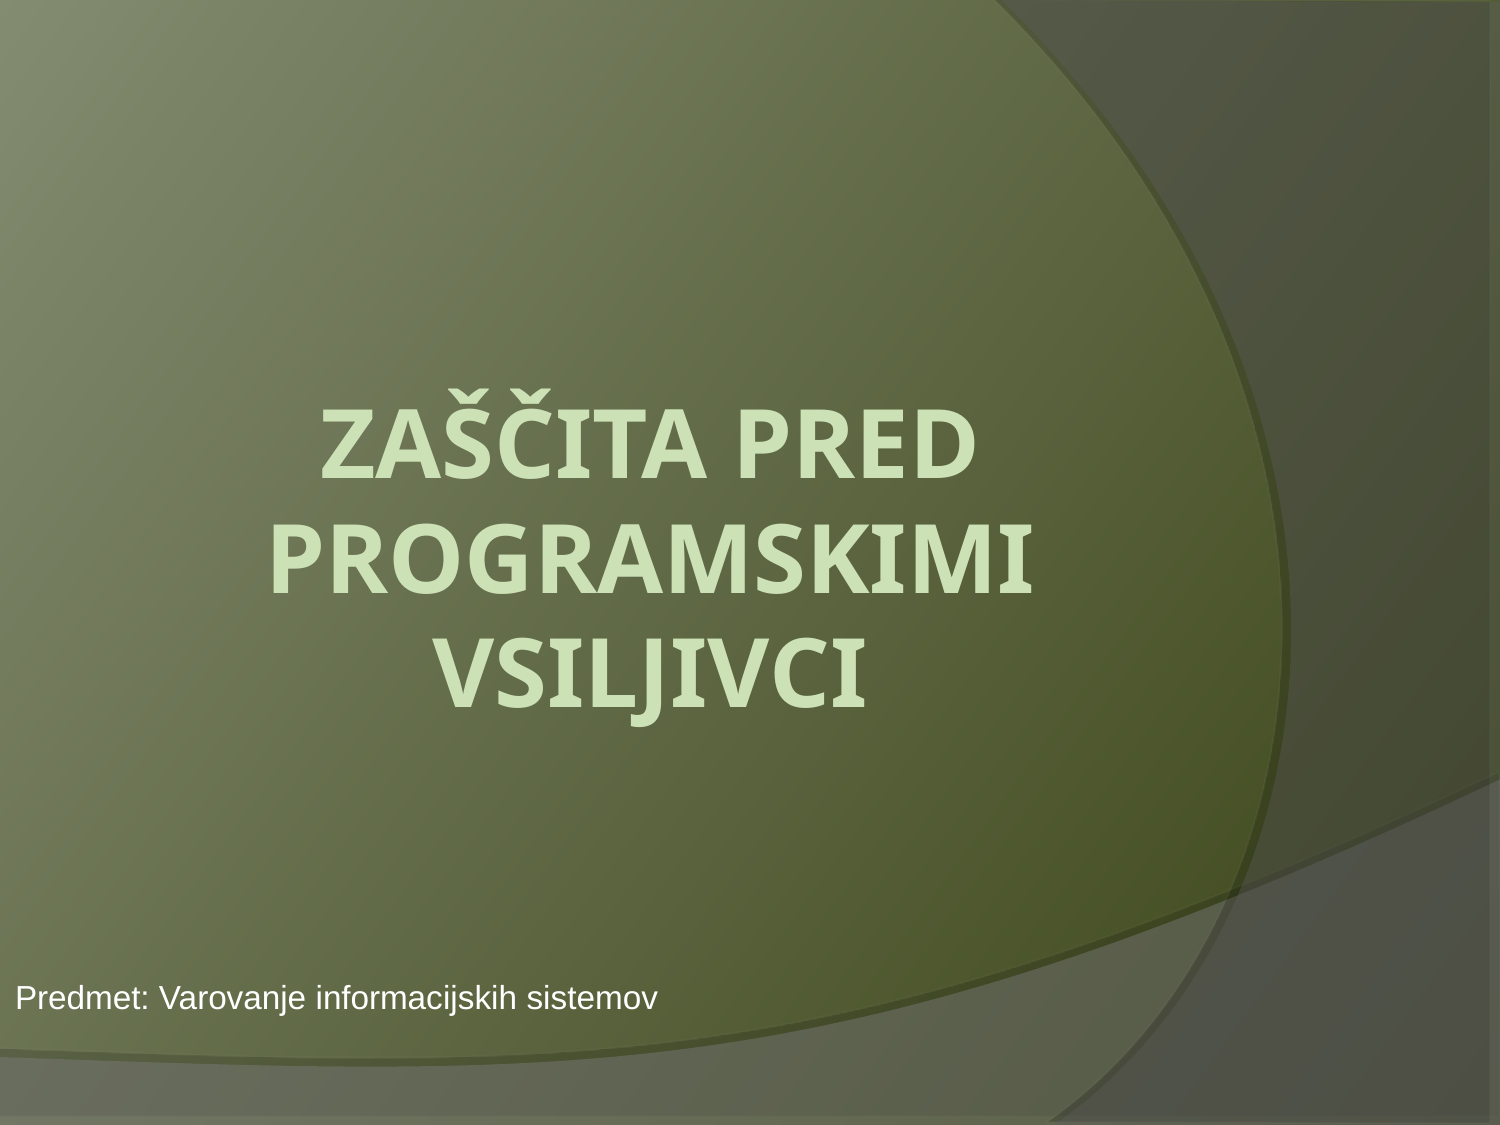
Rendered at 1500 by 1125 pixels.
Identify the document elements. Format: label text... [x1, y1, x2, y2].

title ZAŠČITA PRED PROGRAMSKIMI VSILJIVCI [87, 375, 1213, 753]
subtitle Predmet: Varovanje informacijskih sistemov [0, 774, 713, 1063]
